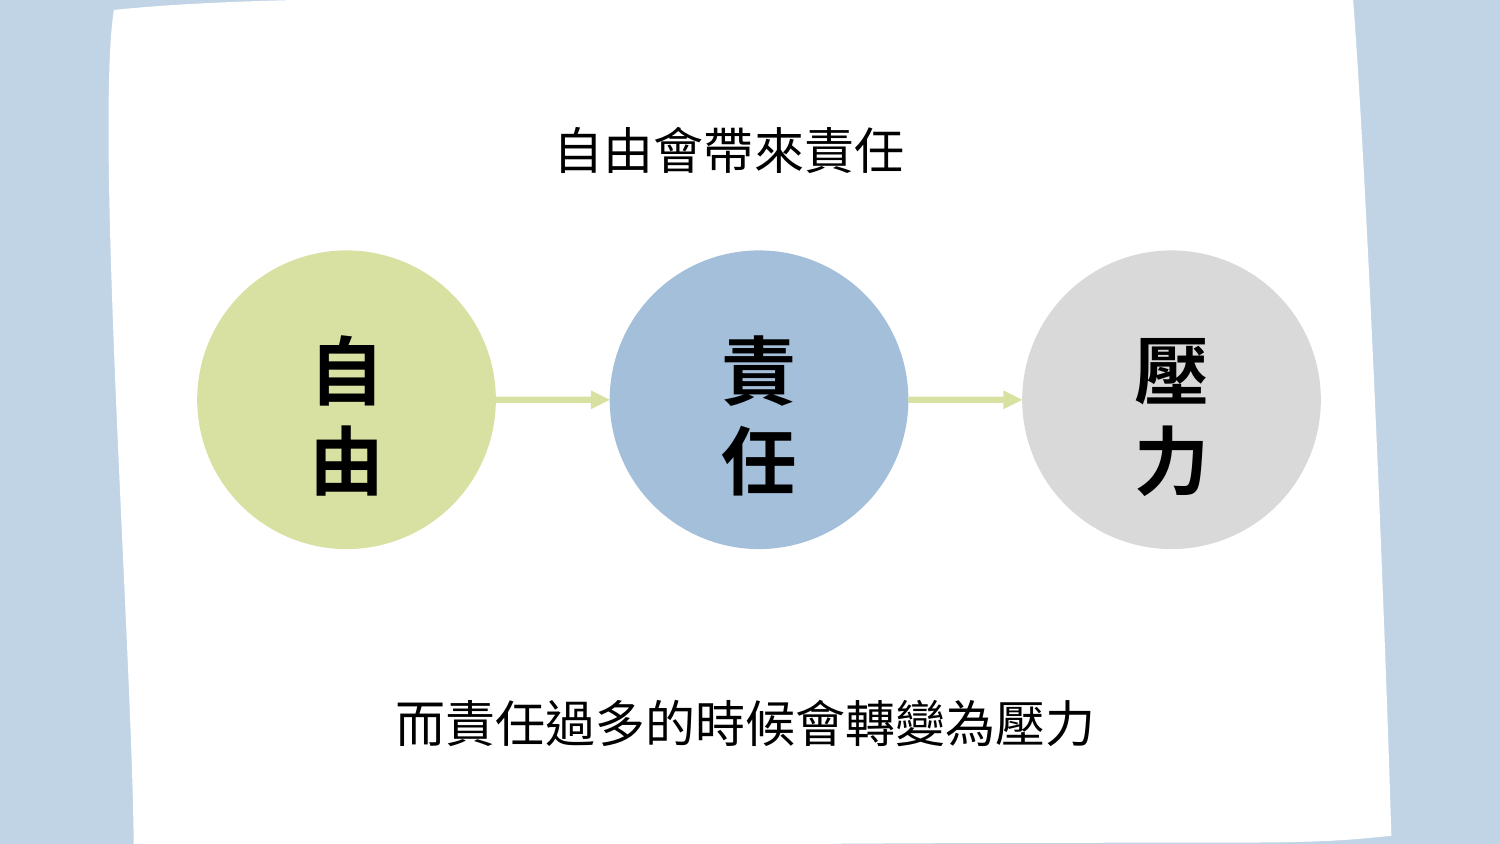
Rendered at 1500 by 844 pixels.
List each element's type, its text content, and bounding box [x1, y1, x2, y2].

text_box 責任 [671, 317, 847, 513]
text_box 自由會帶來責任 [302, 81, 1155, 187]
text_box 壓力 [1084, 317, 1259, 513]
text_box 而責任過多的時候會轉變為壓力 [319, 654, 1172, 760]
text_box [108, 0, 1392, 844]
text_box 自由 [259, 317, 434, 513]
